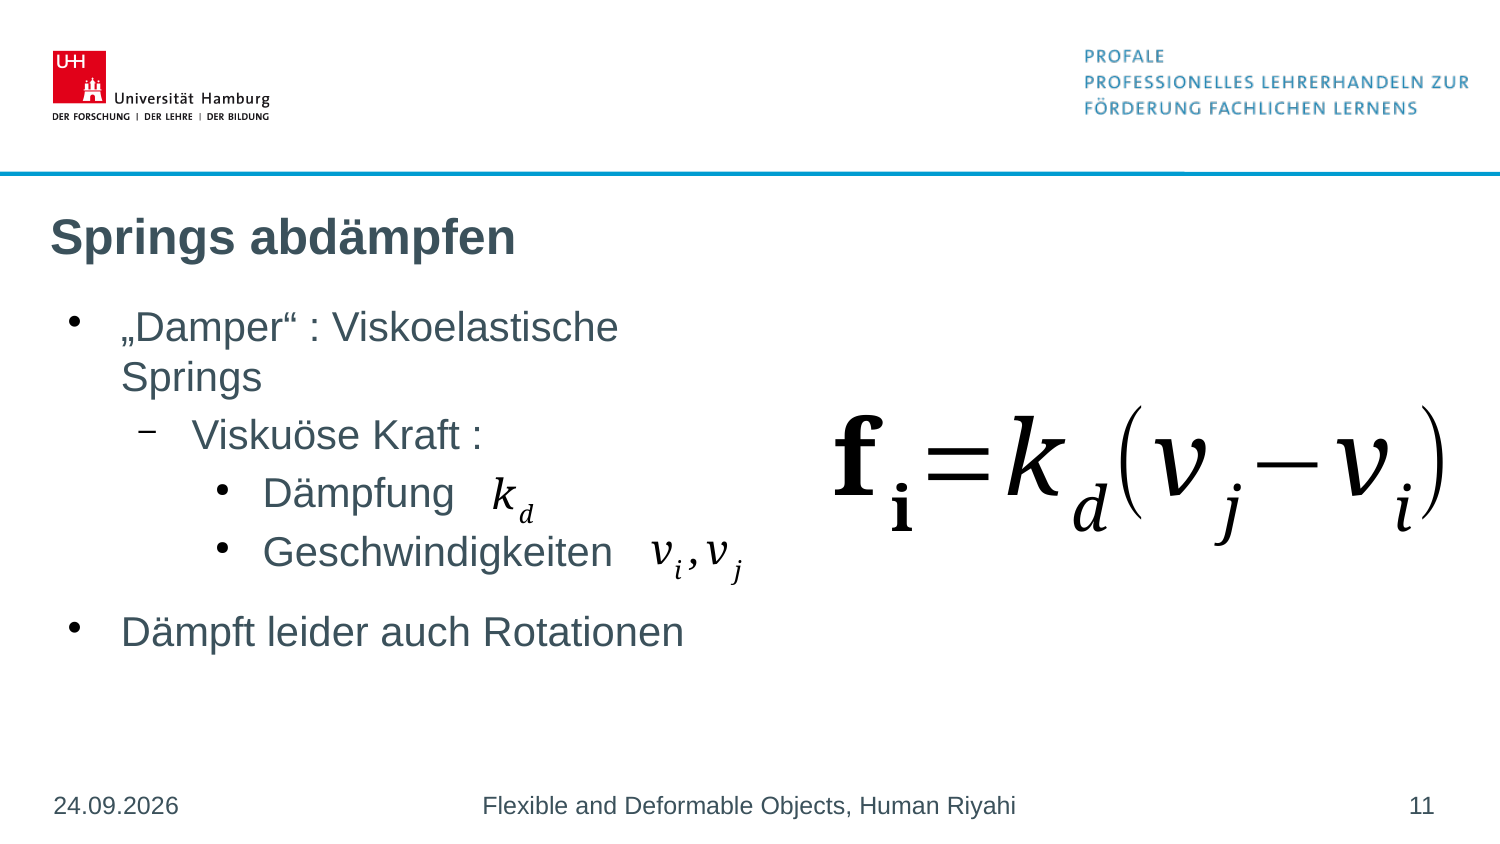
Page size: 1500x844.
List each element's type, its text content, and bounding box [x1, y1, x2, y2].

list „Damper“ : Viskoelastische Springs Viskuöse Kraft : Dämpfung Geschwindigkeiten Dämpft leider auch Rotationen [35, 291, 720, 765]
chart [649, 520, 743, 587]
chart [491, 464, 535, 531]
title Springs abdämpfen [35, 197, 1436, 280]
text_box Flexible and Deformable Objects, Human Riyahi [454, 782, 1046, 827]
text_box <number> [1084, 782, 1435, 827]
text_box 08.07.2026 [53, 782, 404, 827]
chart [830, 383, 1452, 550]
picture [1085, 48, 1469, 115]
picture [0, 0, 322, 147]
